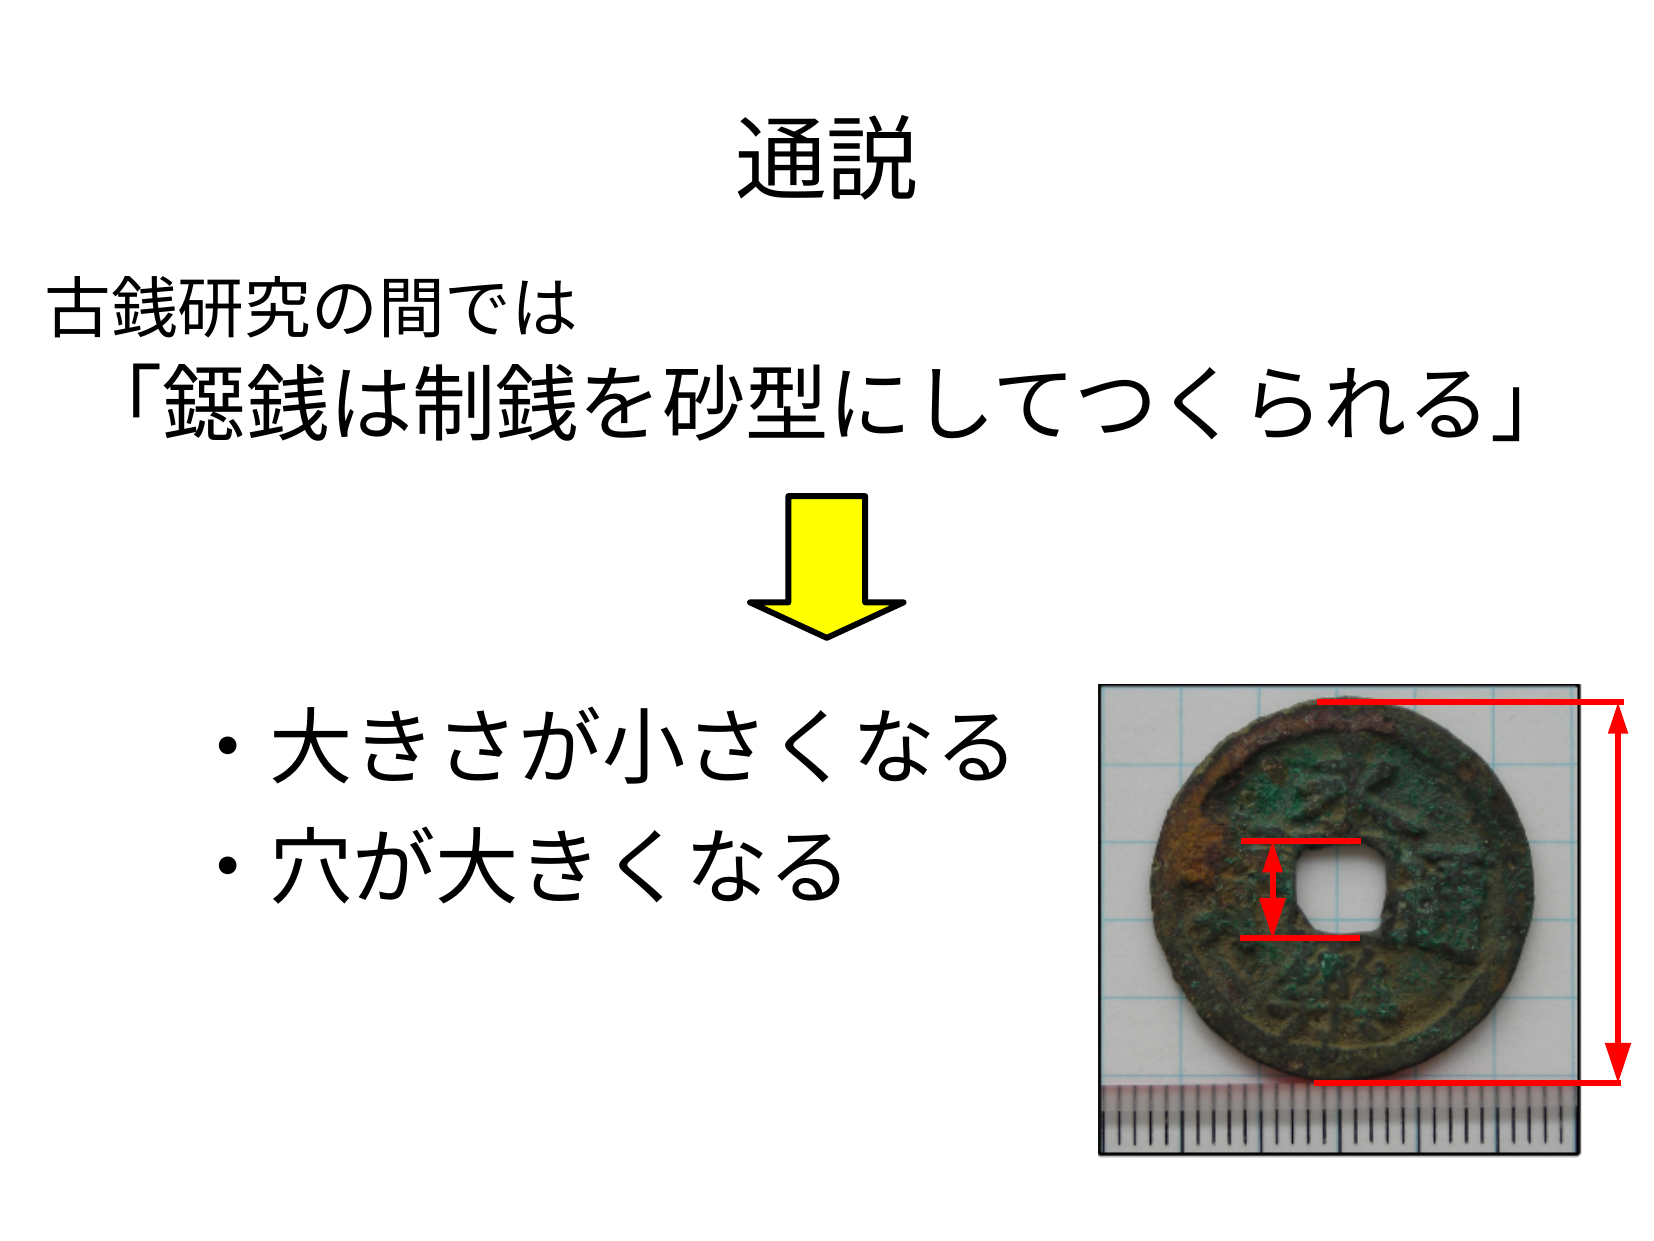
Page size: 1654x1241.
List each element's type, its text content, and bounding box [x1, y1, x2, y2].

picture [1098, 684, 1583, 1158]
text_box ・大きさが小さくなる ・穴が大きくなる [171, 673, 1376, 905]
title 通説 [82, 49, 1571, 257]
text_box [750, 496, 904, 638]
text_box 「鐚銭は制銭を砂型にしてつくられる」 [0, 330, 1654, 454]
text_box 古銭研究の間では [29, 248, 703, 350]
